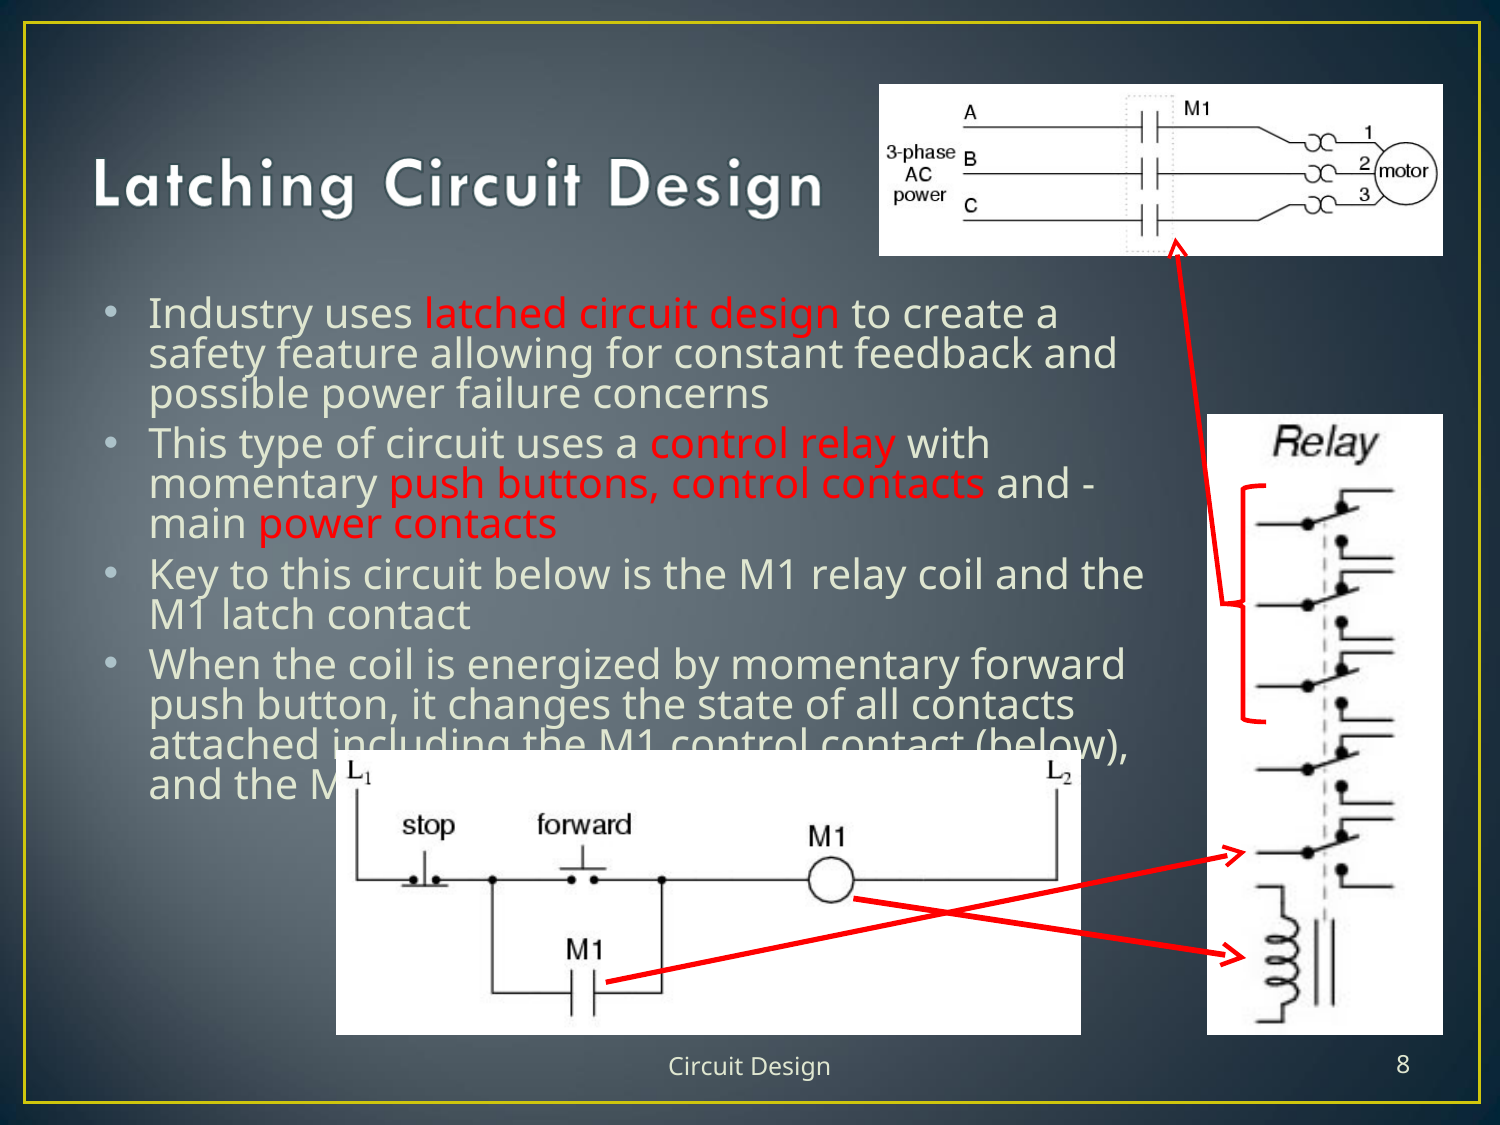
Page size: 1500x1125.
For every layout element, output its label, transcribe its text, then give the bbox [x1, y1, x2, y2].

text_box [1181, 256, 1426, 272]
text_box <number> [1074, 1035, 1426, 1096]
text_box Circuit Design [464, 1035, 1036, 1096]
text_box [45, 45, 1426, 272]
list Industry uses latched circuit design to create a safety feature allowing for constant feedback and possible power failure concerns This type of circuit uses a control relay with momentary push buttons, control contacts and - main power contacts Key to this circuit below is the M1 relay coil and the M1 latch contact When the coil is energized by momentary forward push button, it changes the state of all contacts attached including the M1 control contact (below), and the M1 Power contact (above) [88, 289, 1192, 799]
picture [0, 0, 1500, 1125]
